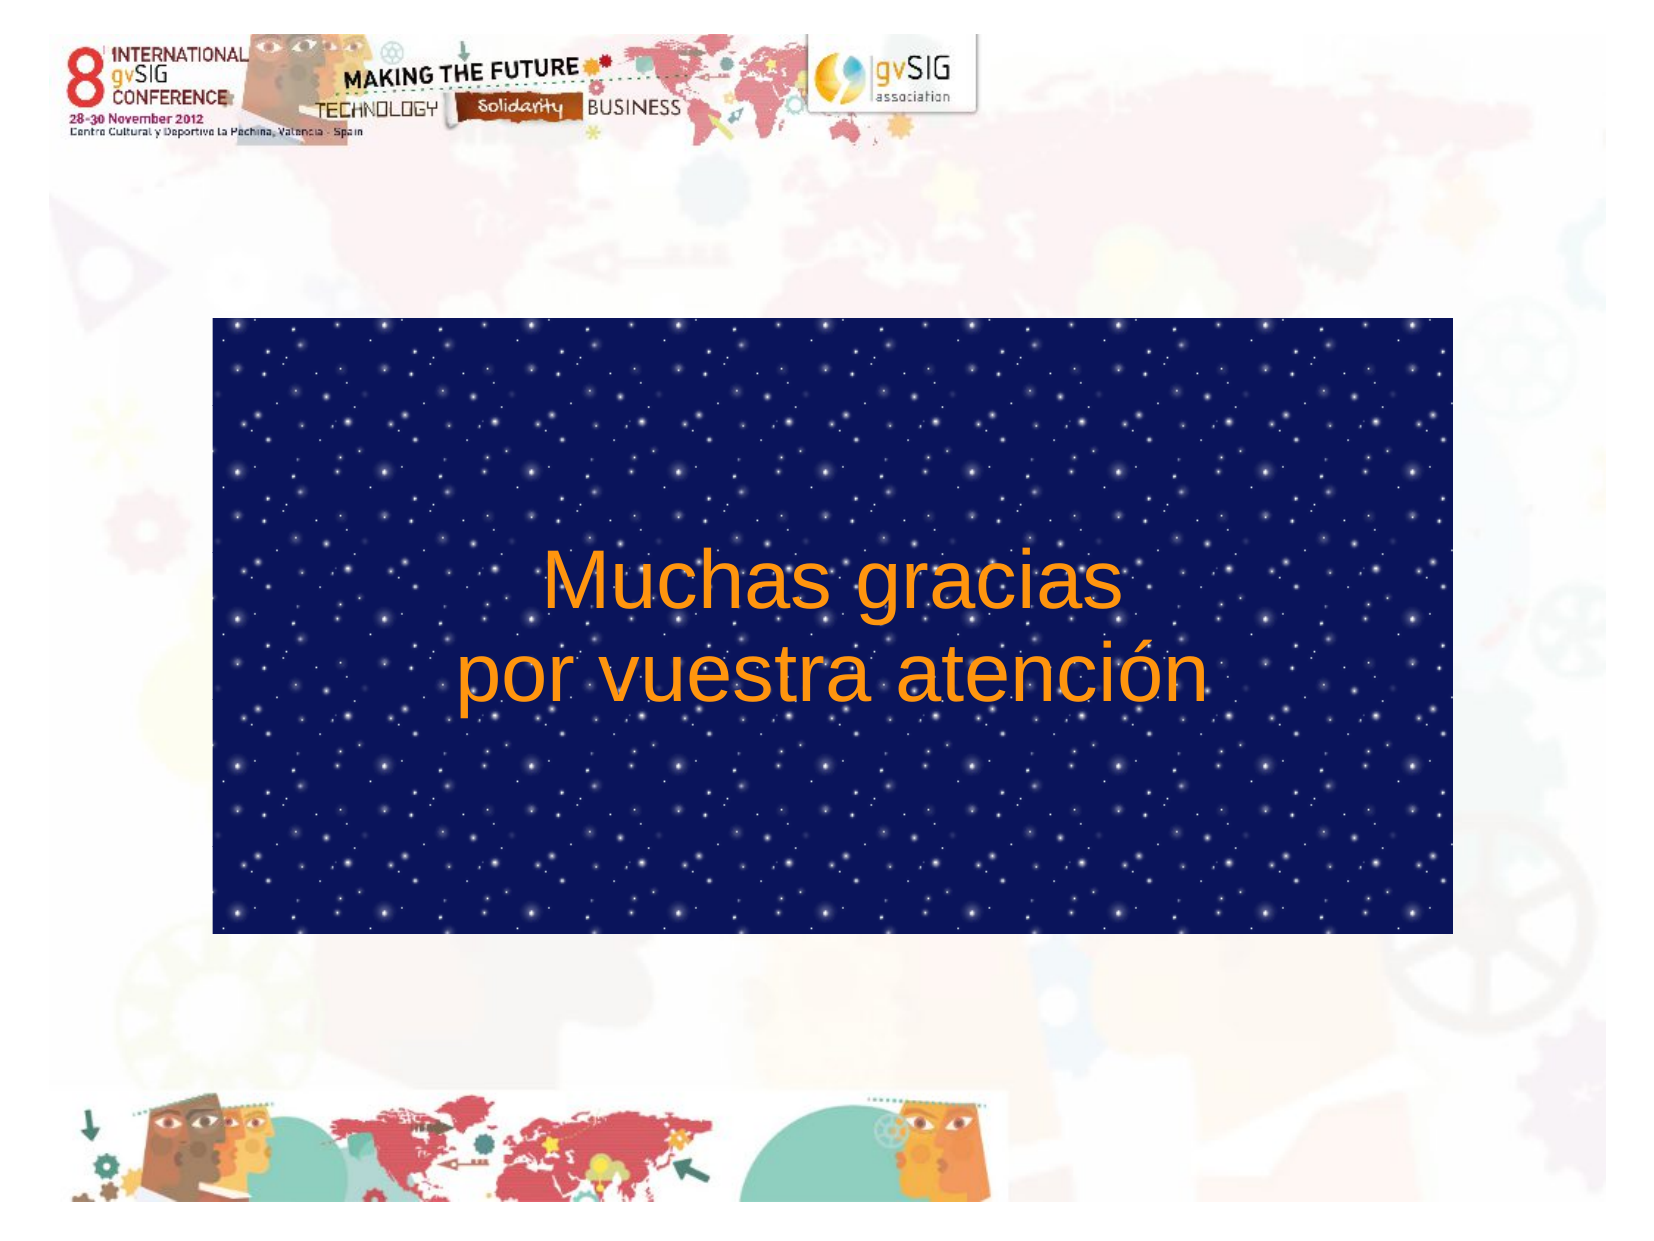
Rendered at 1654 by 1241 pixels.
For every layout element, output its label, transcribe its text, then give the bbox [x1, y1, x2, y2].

text_box Muchas gracias por vuestra atención [212, 318, 1453, 934]
picture [49, 34, 1606, 1202]
